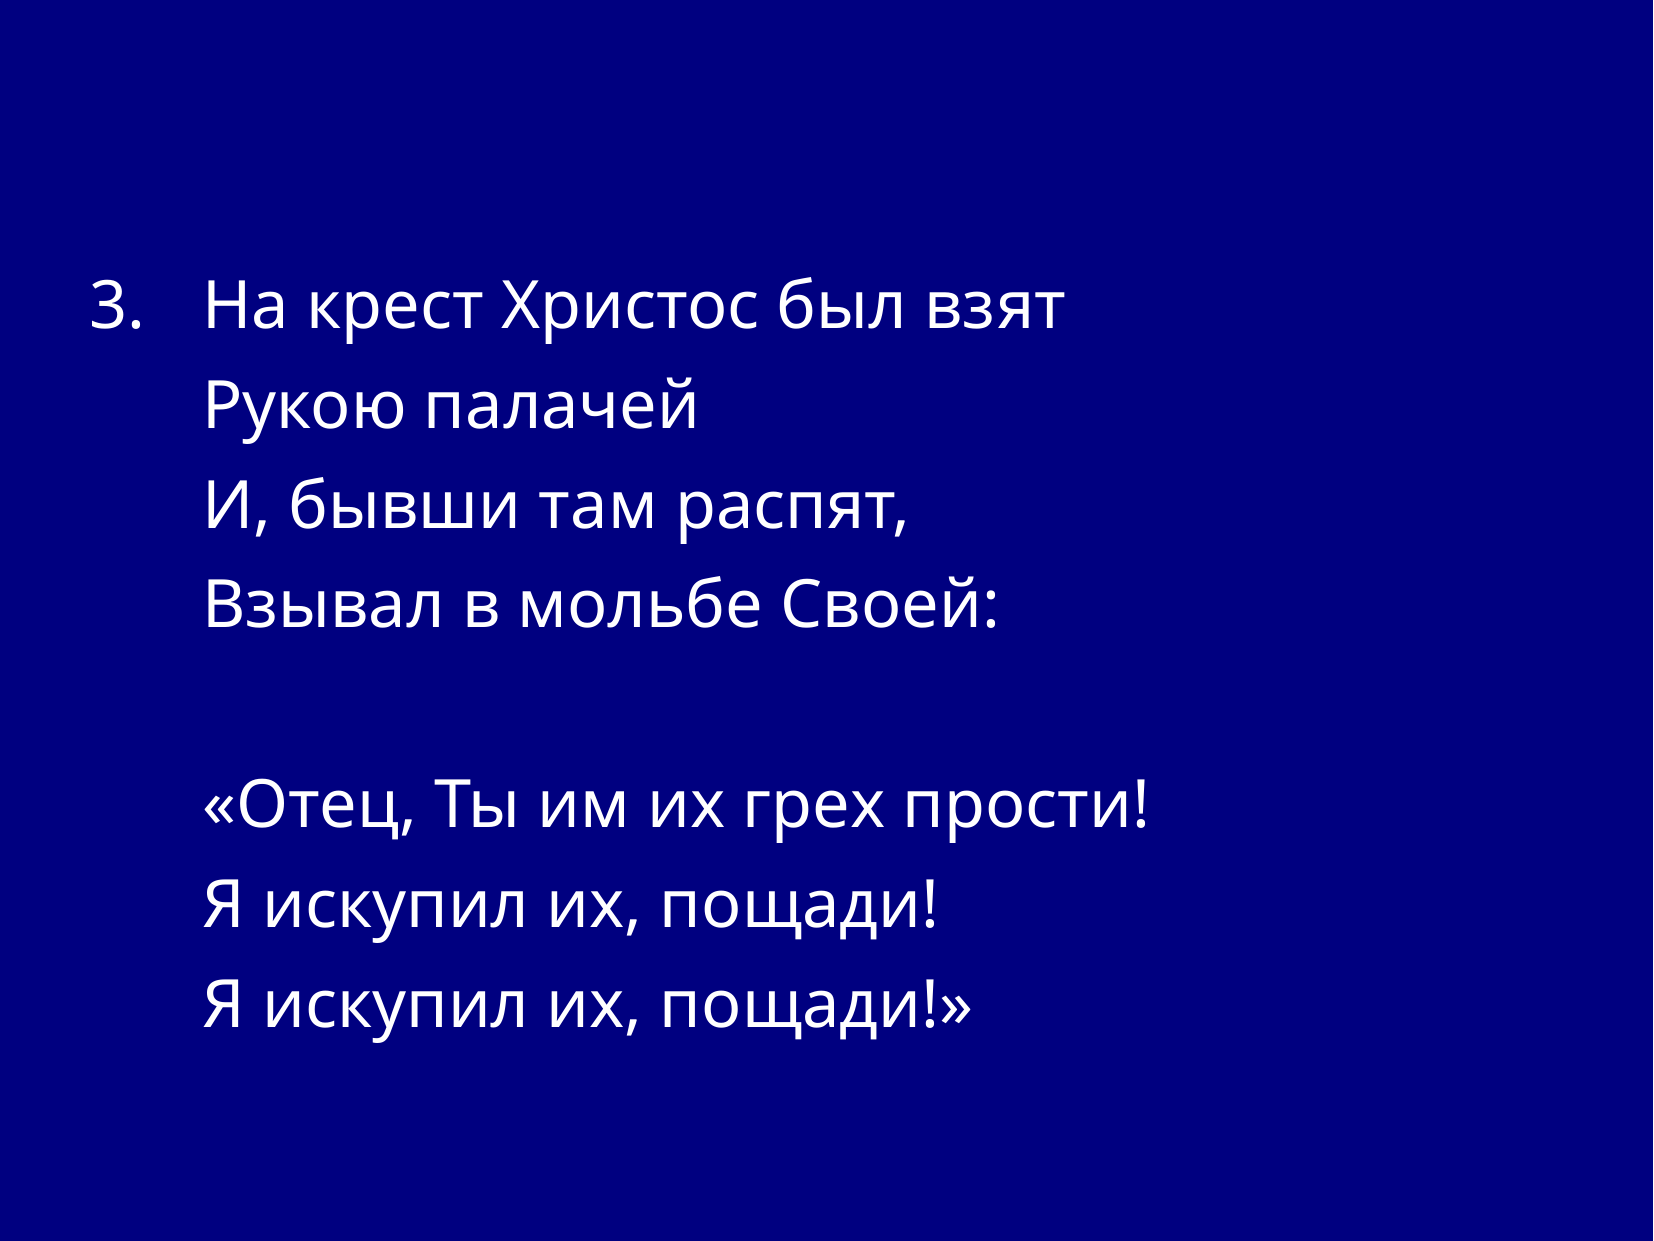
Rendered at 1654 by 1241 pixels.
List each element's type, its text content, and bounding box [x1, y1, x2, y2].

text_box 3. На крест Христос был взят Рукою палачей И, бывши там распят, Взывал в мольбе Своей: «Отец, Ты им их грех прости! Я искупил их, пощади! Я искупил их, пощади!» [75, 150, 1576, 1163]
